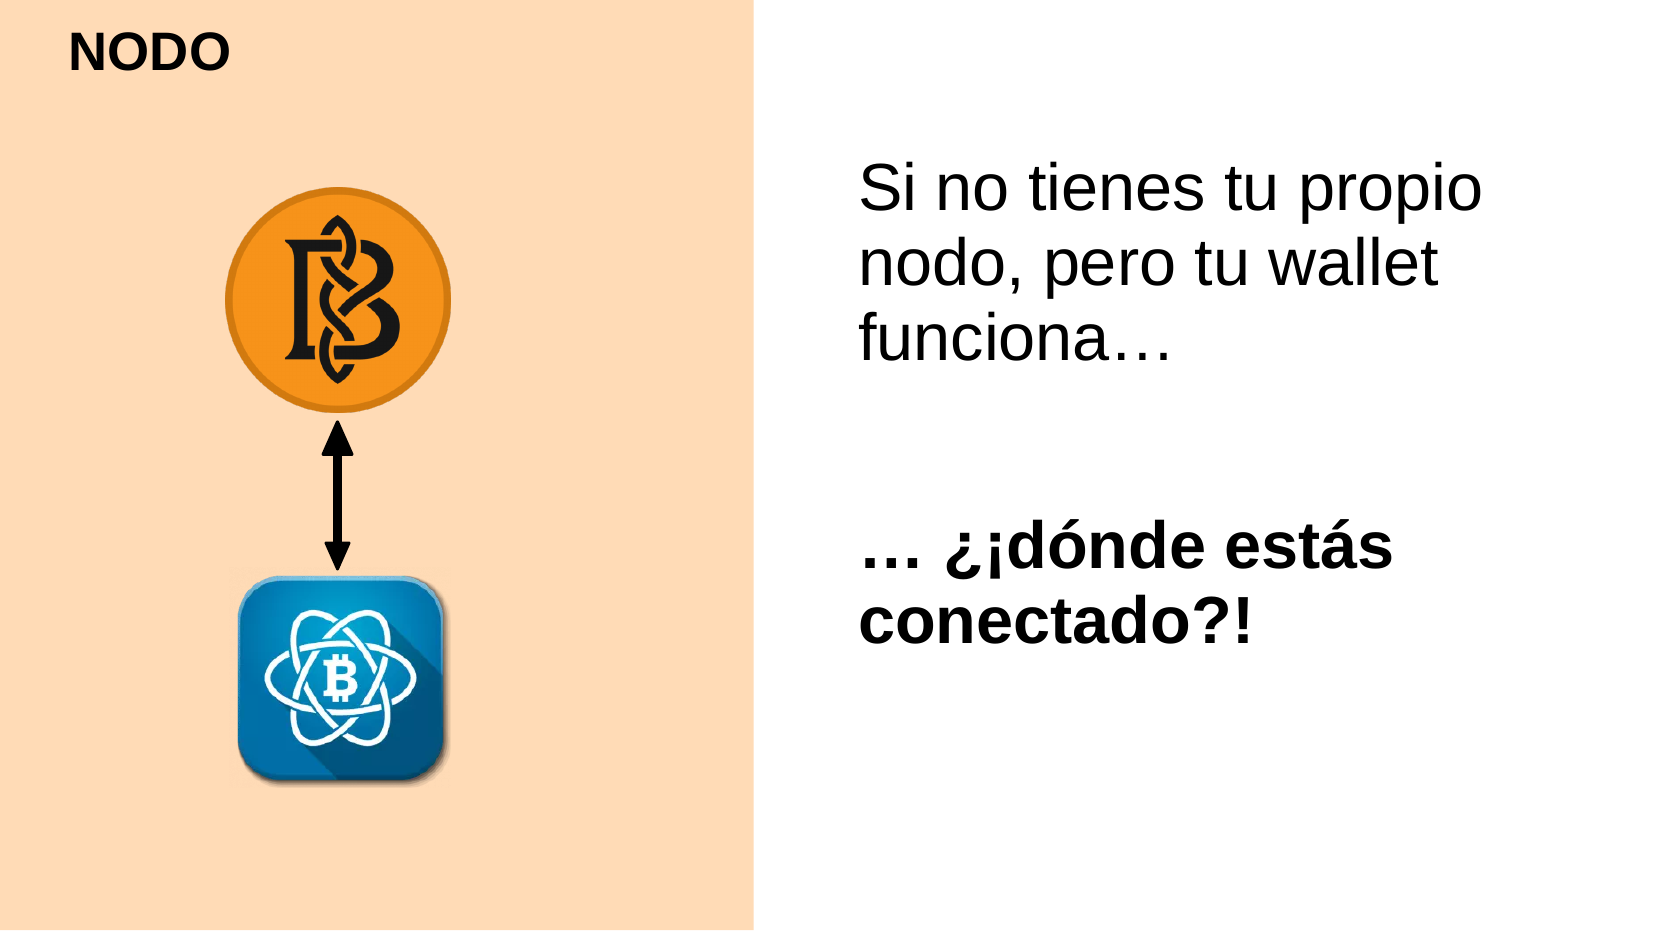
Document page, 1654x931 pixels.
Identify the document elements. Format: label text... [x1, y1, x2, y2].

text_box NODO [0, 14, 301, 90]
picture [225, 187, 451, 413]
text_box [0, 0, 754, 931]
list Si no tienes tu propio nodo, pero tu wallet funciona… … ¿¡dónde estás conectado?! [787, 150, 1576, 931]
picture [229, 567, 451, 788]
